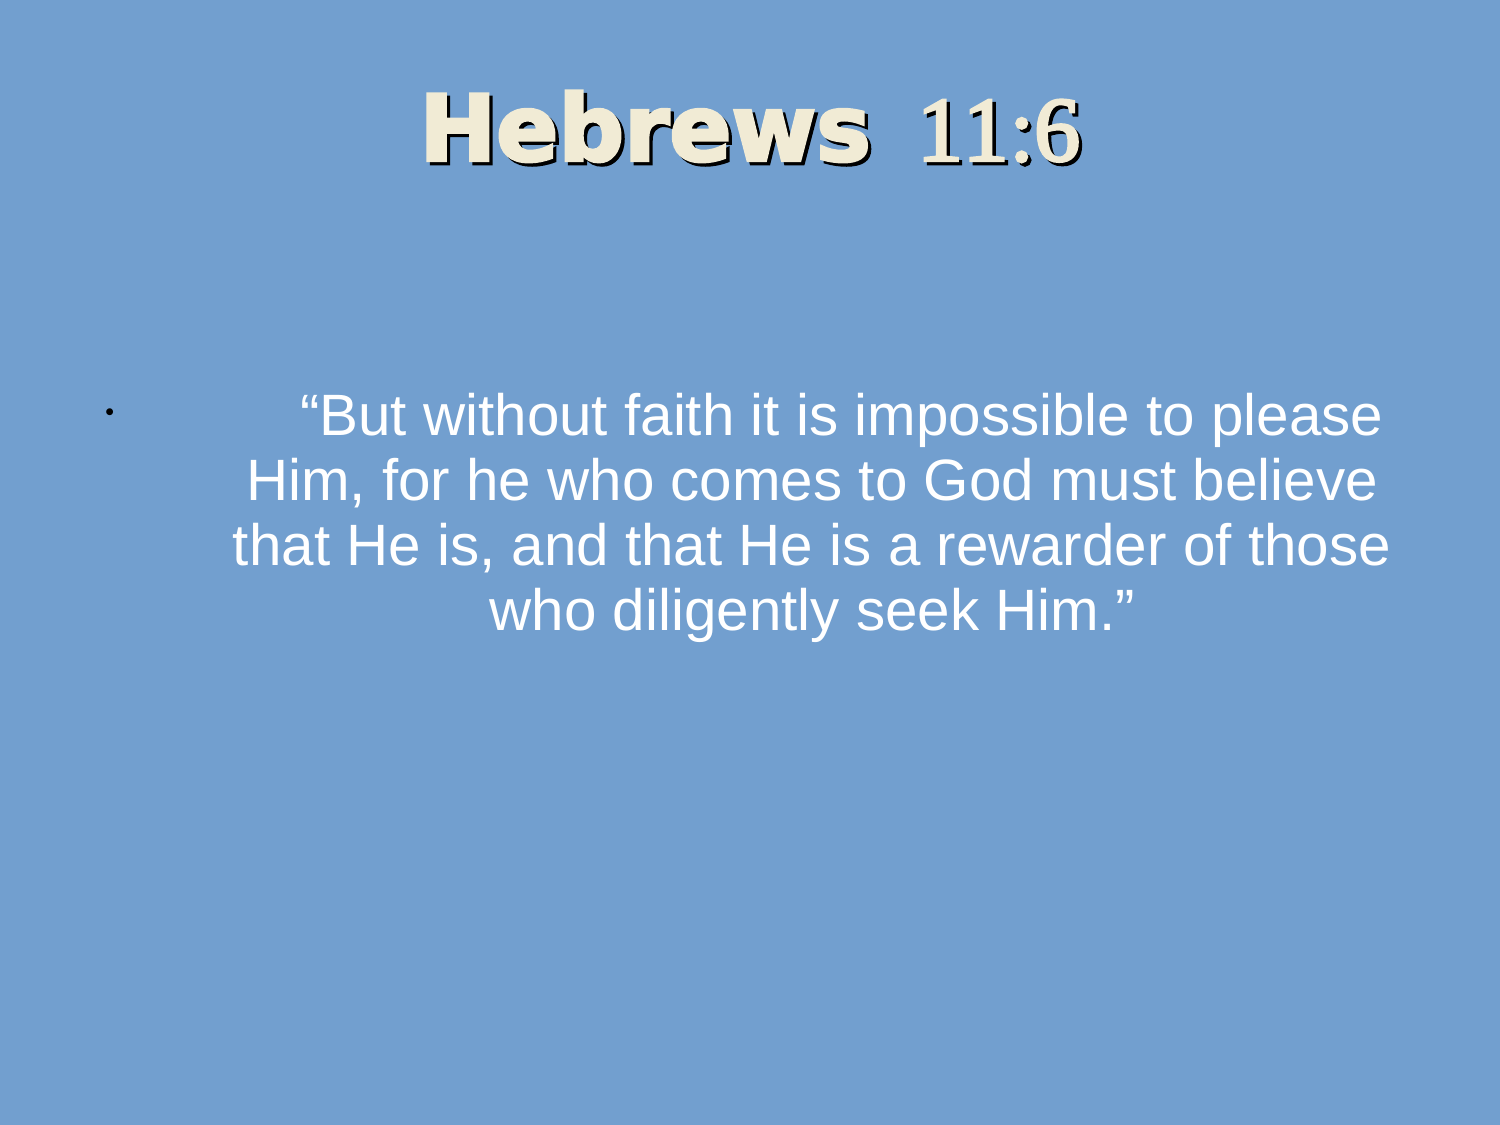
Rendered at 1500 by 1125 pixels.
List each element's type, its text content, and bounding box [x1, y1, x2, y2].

title Hebrews 11:6 [75, 44, 1426, 233]
list “But without faith it is impossible to please Him, for he who comes to God must believe that He is, and that He is a rewarder of those who diligently seek Him.” [75, 382, 1426, 1125]
